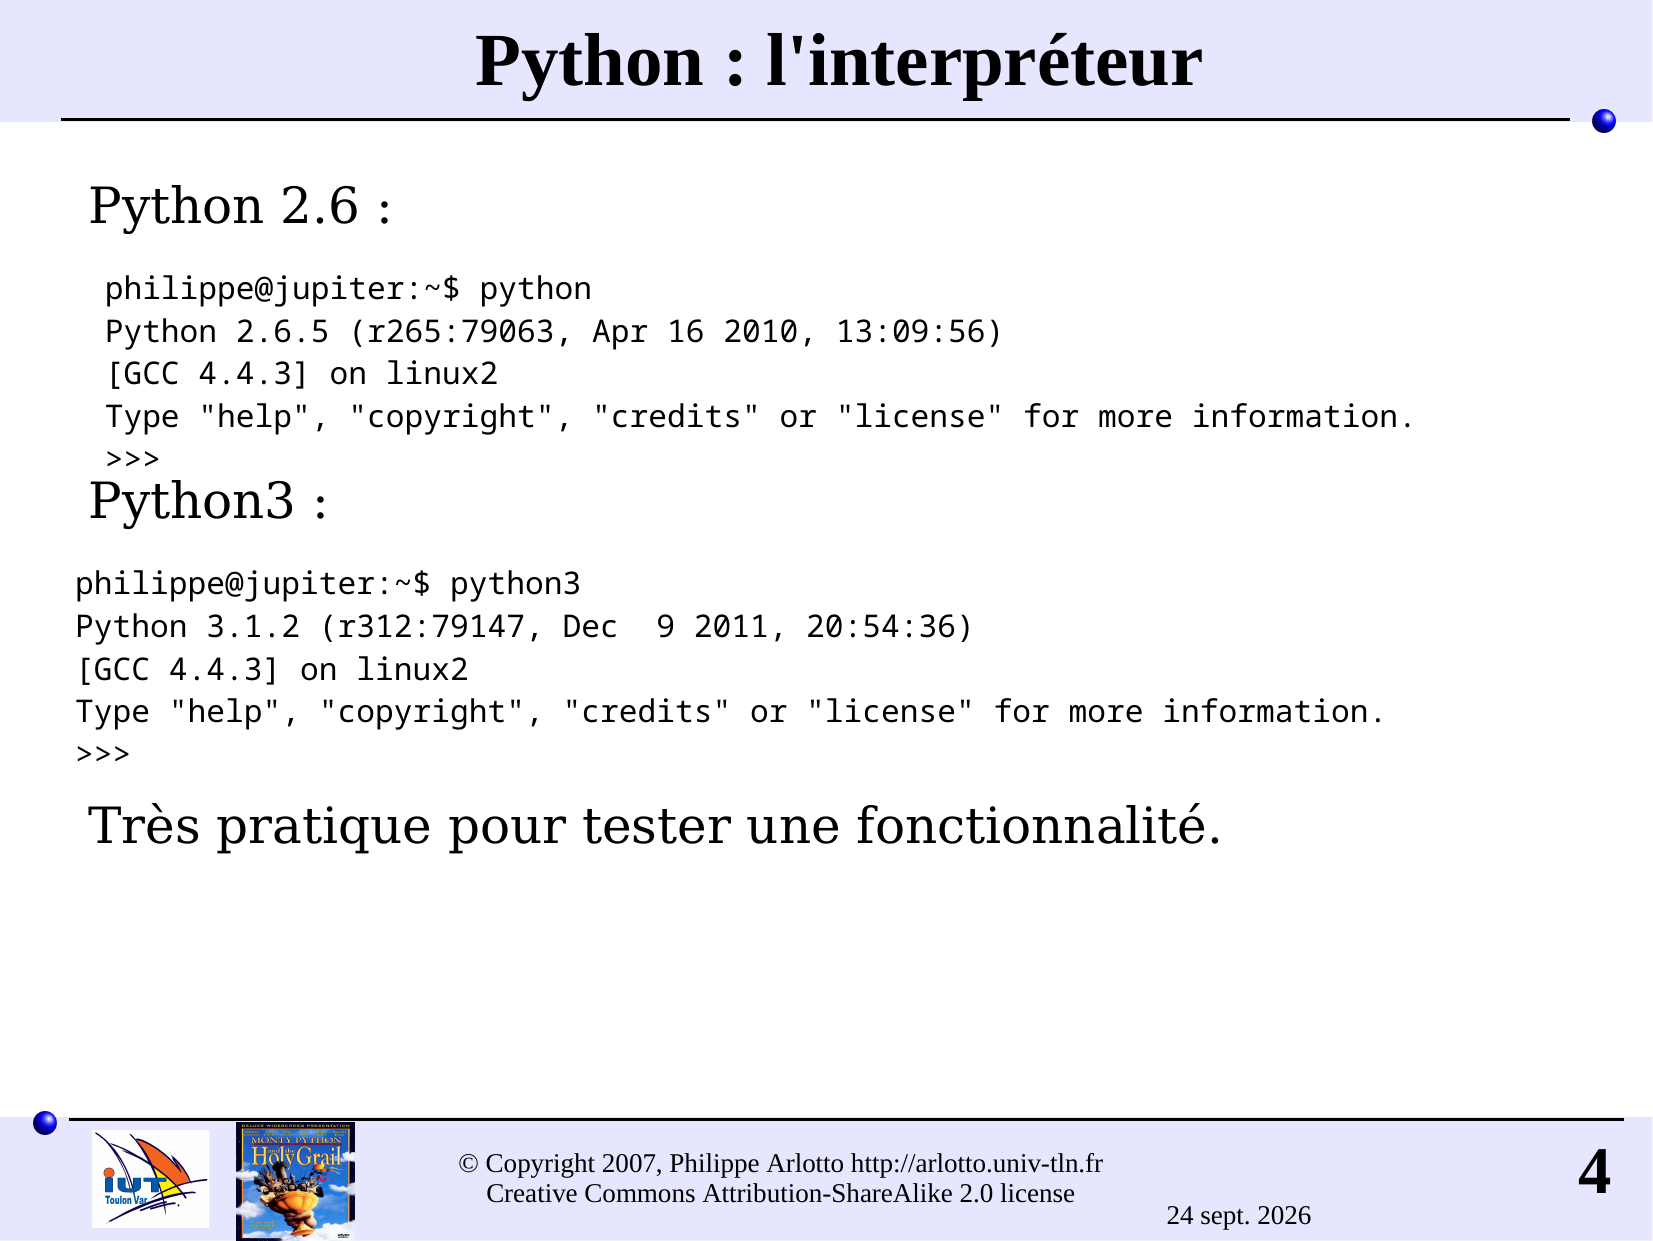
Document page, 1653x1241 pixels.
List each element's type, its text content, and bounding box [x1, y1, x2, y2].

text_box philippe@jupiter:~$ python3 Python 3.1.2 (r312:79147, Dec 9 2011, 20:54:36) [GCC 4.4.3] on linux2 Type "help", "copyright", "credits" or "license" for more information. >>> [75, 561, 1388, 781]
title Python : l'interpréteur [95, 11, 1585, 110]
text_box Python 2.6 : [88, 177, 394, 236]
text_box philippe@jupiter:~$ python Python 2.6.5 (r265:79063, Apr 16 2010, 13:09:56) [GCC 4.4.3] on linux2 Type "help", "copyright", "credits" or "license" for more information. >>> [104, 265, 1418, 449]
picture [236, 1122, 355, 1241]
text_box Très pratique pour tester une fonctionnalité. [88, 797, 1225, 856]
text_box Python3 : [88, 472, 330, 531]
